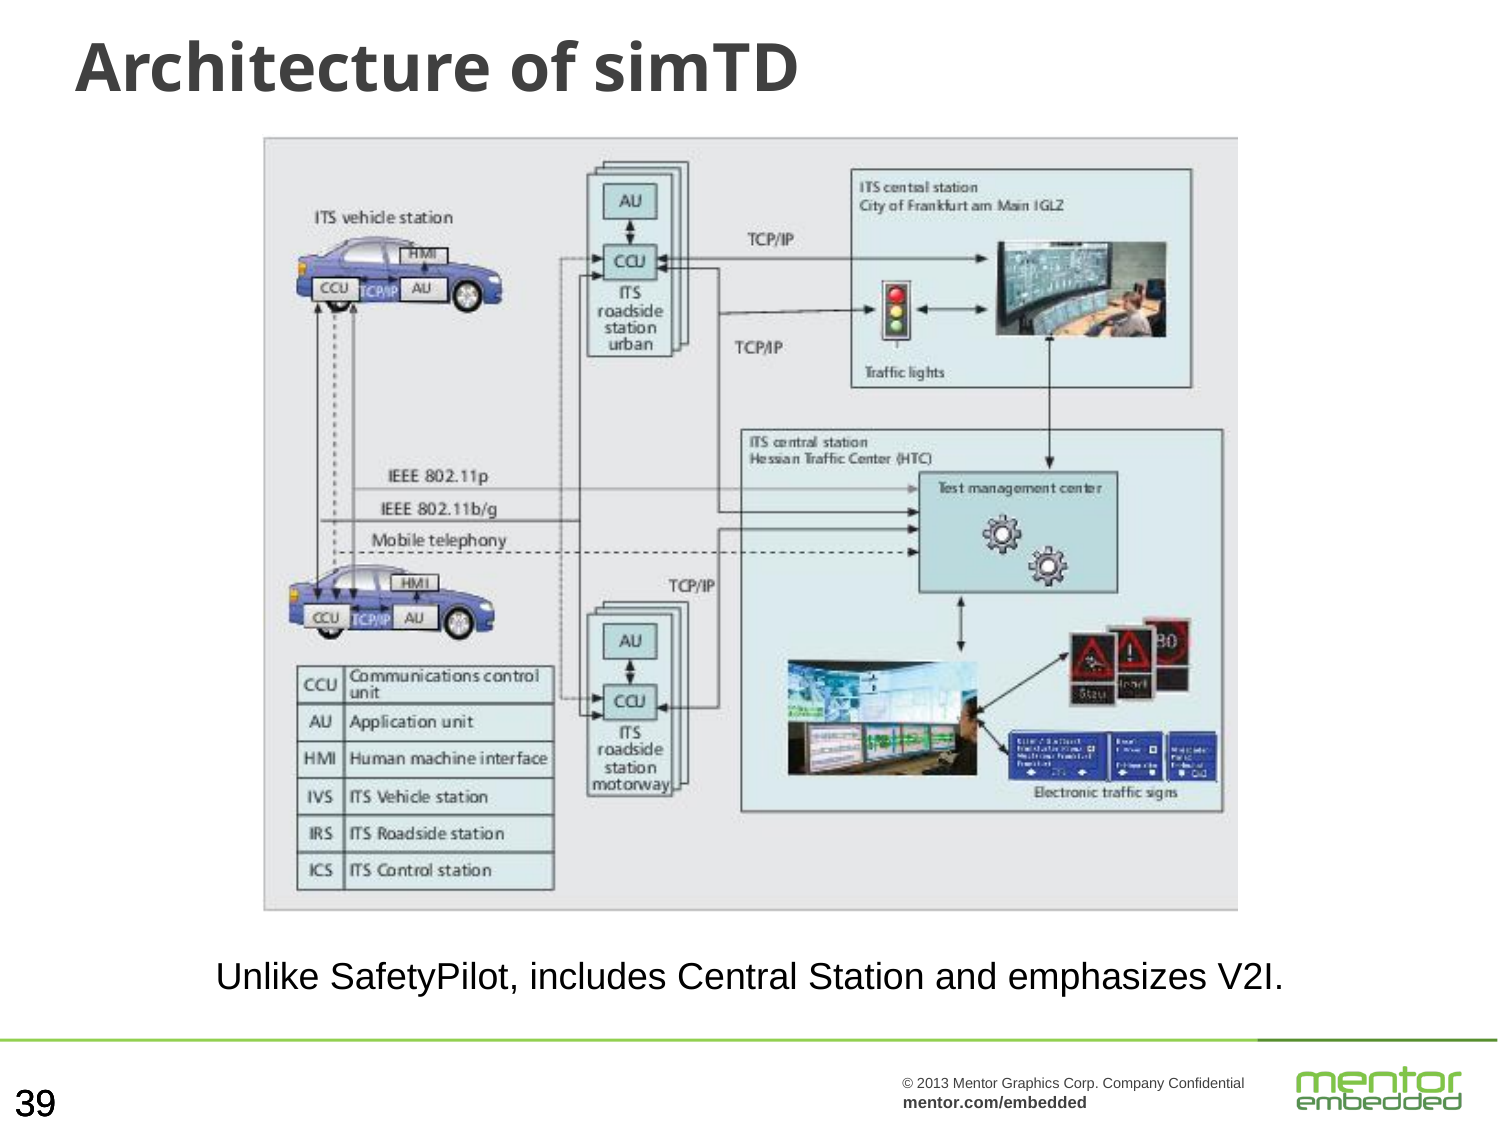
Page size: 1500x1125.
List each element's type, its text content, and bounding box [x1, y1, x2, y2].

picture [1292, 1062, 1464, 1114]
text_box Unlike SafetyPilot, includes Central Station and emphasizes V2I. [200, 948, 1300, 1006]
title Architecture of simTD [0, 0, 1500, 113]
picture [262, 134, 1238, 916]
